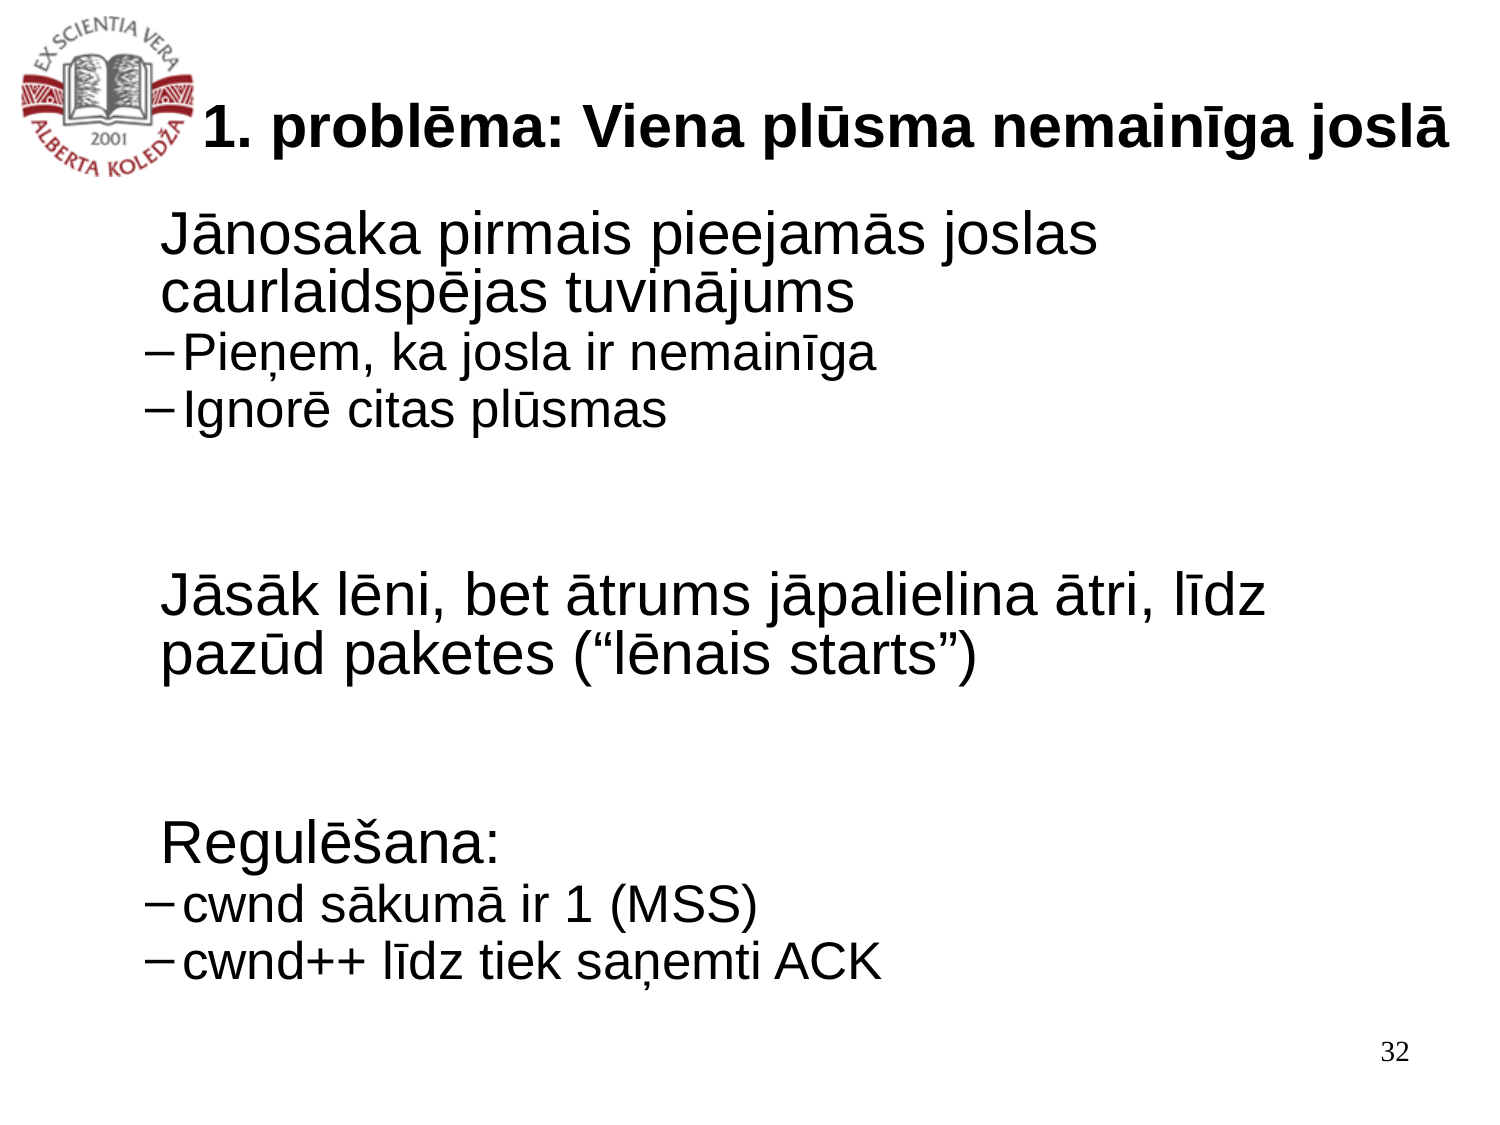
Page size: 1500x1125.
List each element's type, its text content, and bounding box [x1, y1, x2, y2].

list Jānosaka pirmais pieejamās joslas caurlaidspējas tuvinājums Pieņem, ka josla ir nemainīga Ignorē citas plūsmas Jāsāk lēni, bet ātrums jāpalielina ātri, līdz pazūd paketes (“lēnais starts”) Regulēšana: cwnd sākumā ir 1 (MSS) cwnd++ līdz tiek saņemti ACK [74, 200, 1463, 1101]
title 1. problēma: Viena plūsma nemainīga joslā [103, 45, 1500, 201]
picture [21, 16, 194, 177]
